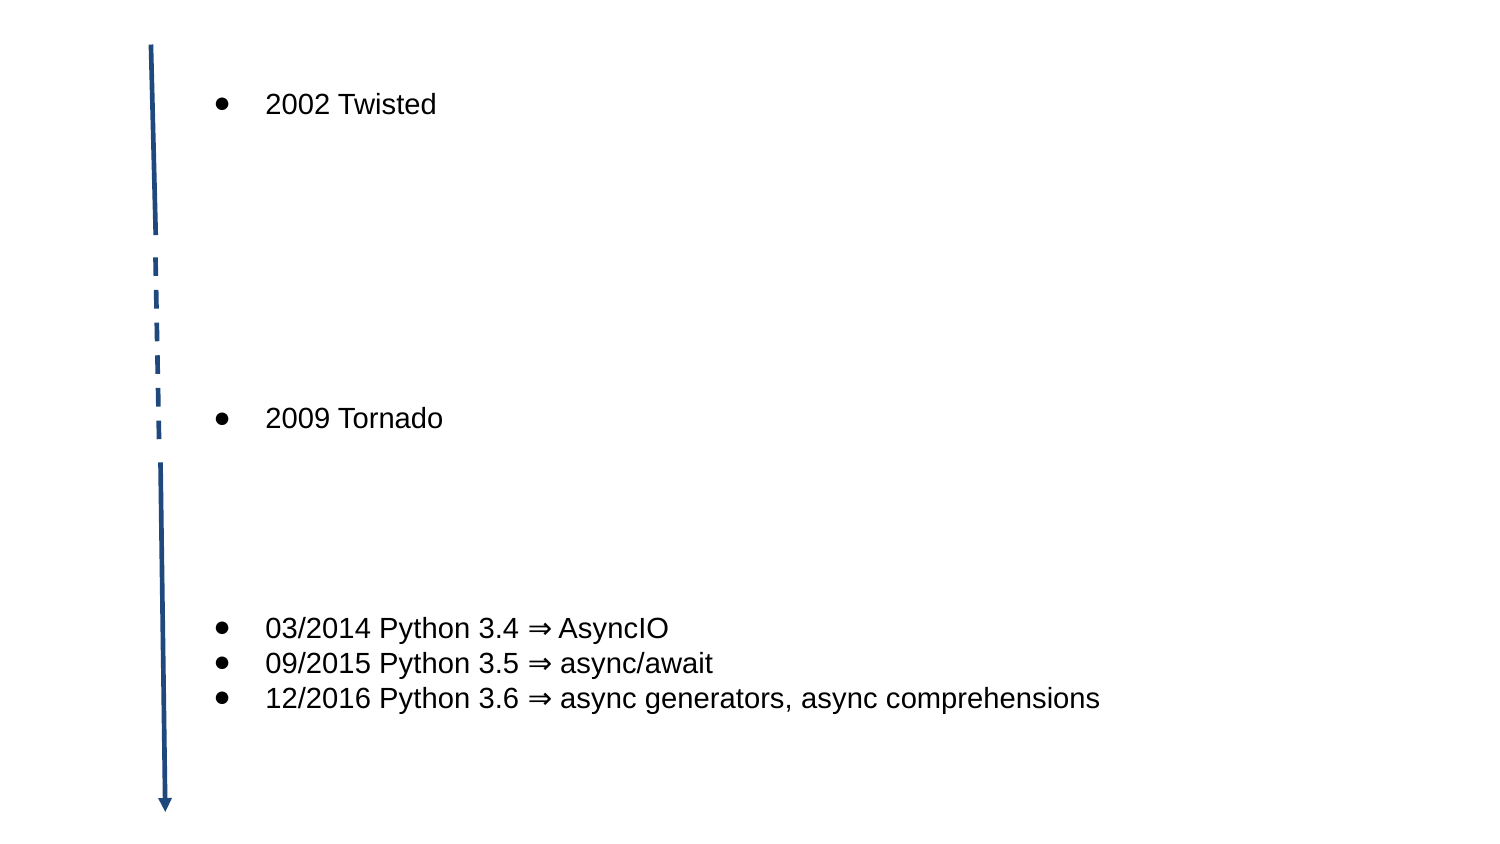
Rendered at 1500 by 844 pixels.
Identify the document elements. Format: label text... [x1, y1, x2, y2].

text_box 2002 Twisted 2009 Tornado 03/2014 Python 3.4 ⇒ AsyncIO 09/2015 Python 3.5 ⇒ async/await 12/2016 Python 3.6 ⇒ async generators, async comprehensions [175, 69, 1240, 752]
